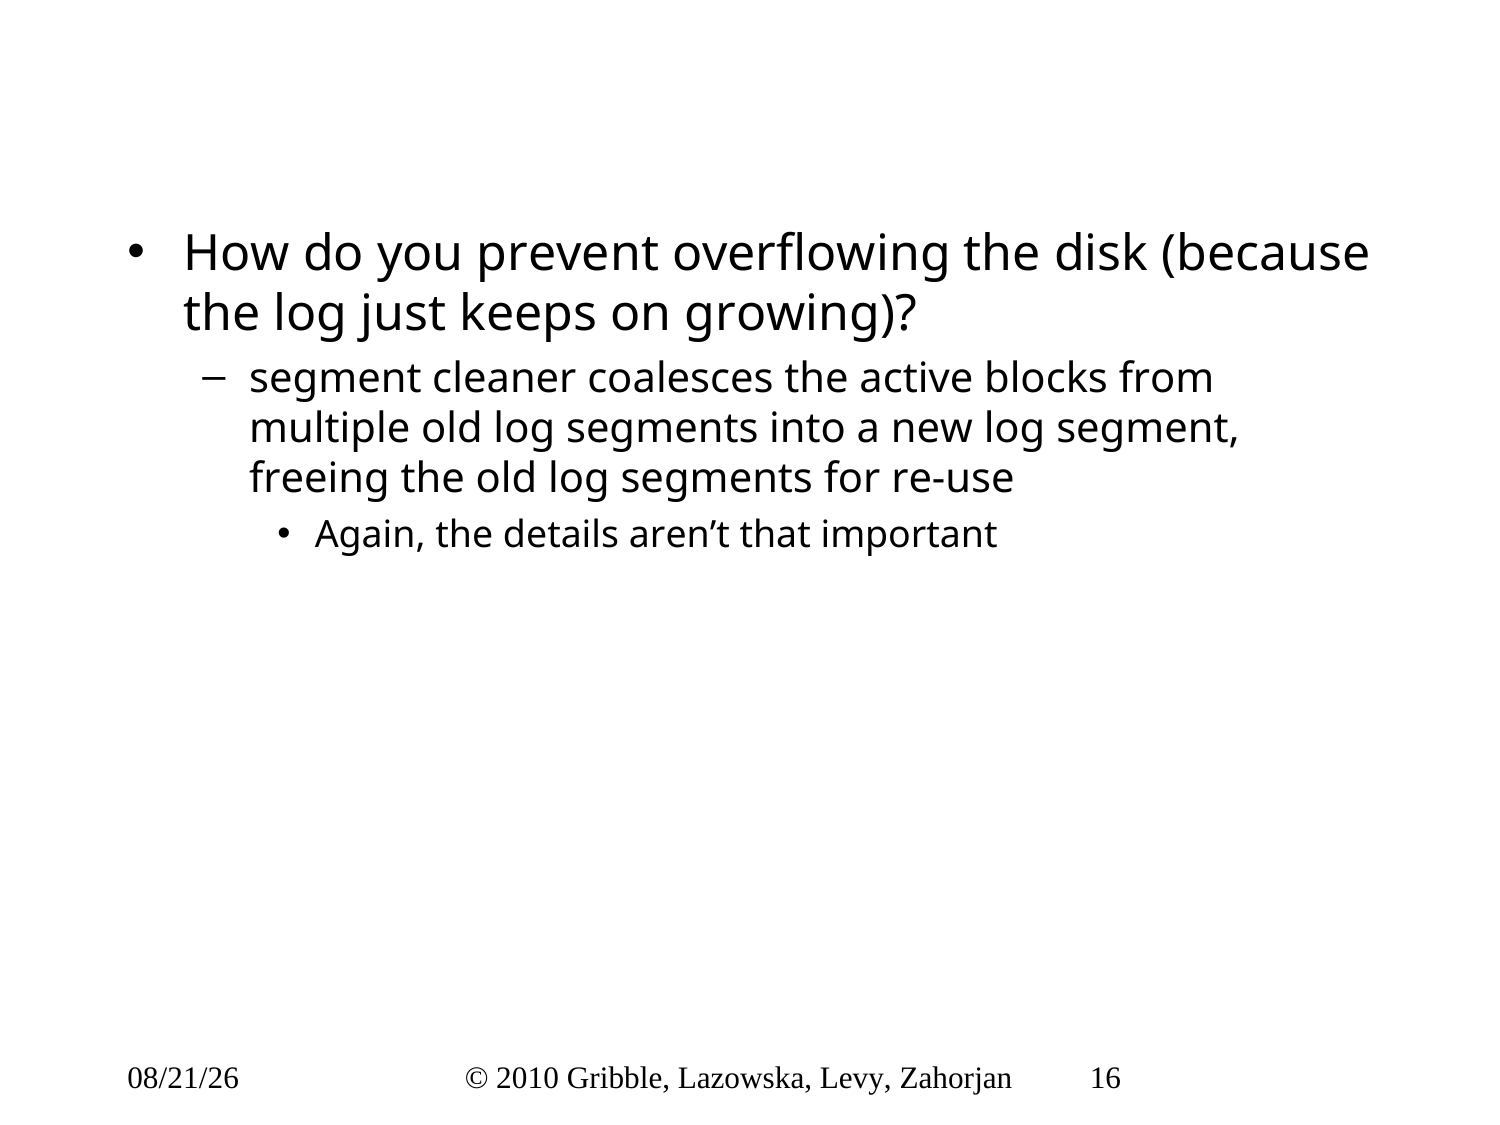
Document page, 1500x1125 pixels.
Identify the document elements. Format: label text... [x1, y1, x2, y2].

list How do you prevent overflowing the disk (because the log just keeps on growing)? segment cleaner coalesces the active blocks from multiple old log segments into a new log segment, freeing the old log segments for re-use Again, the details aren’t that important [112, 212, 1388, 1025]
